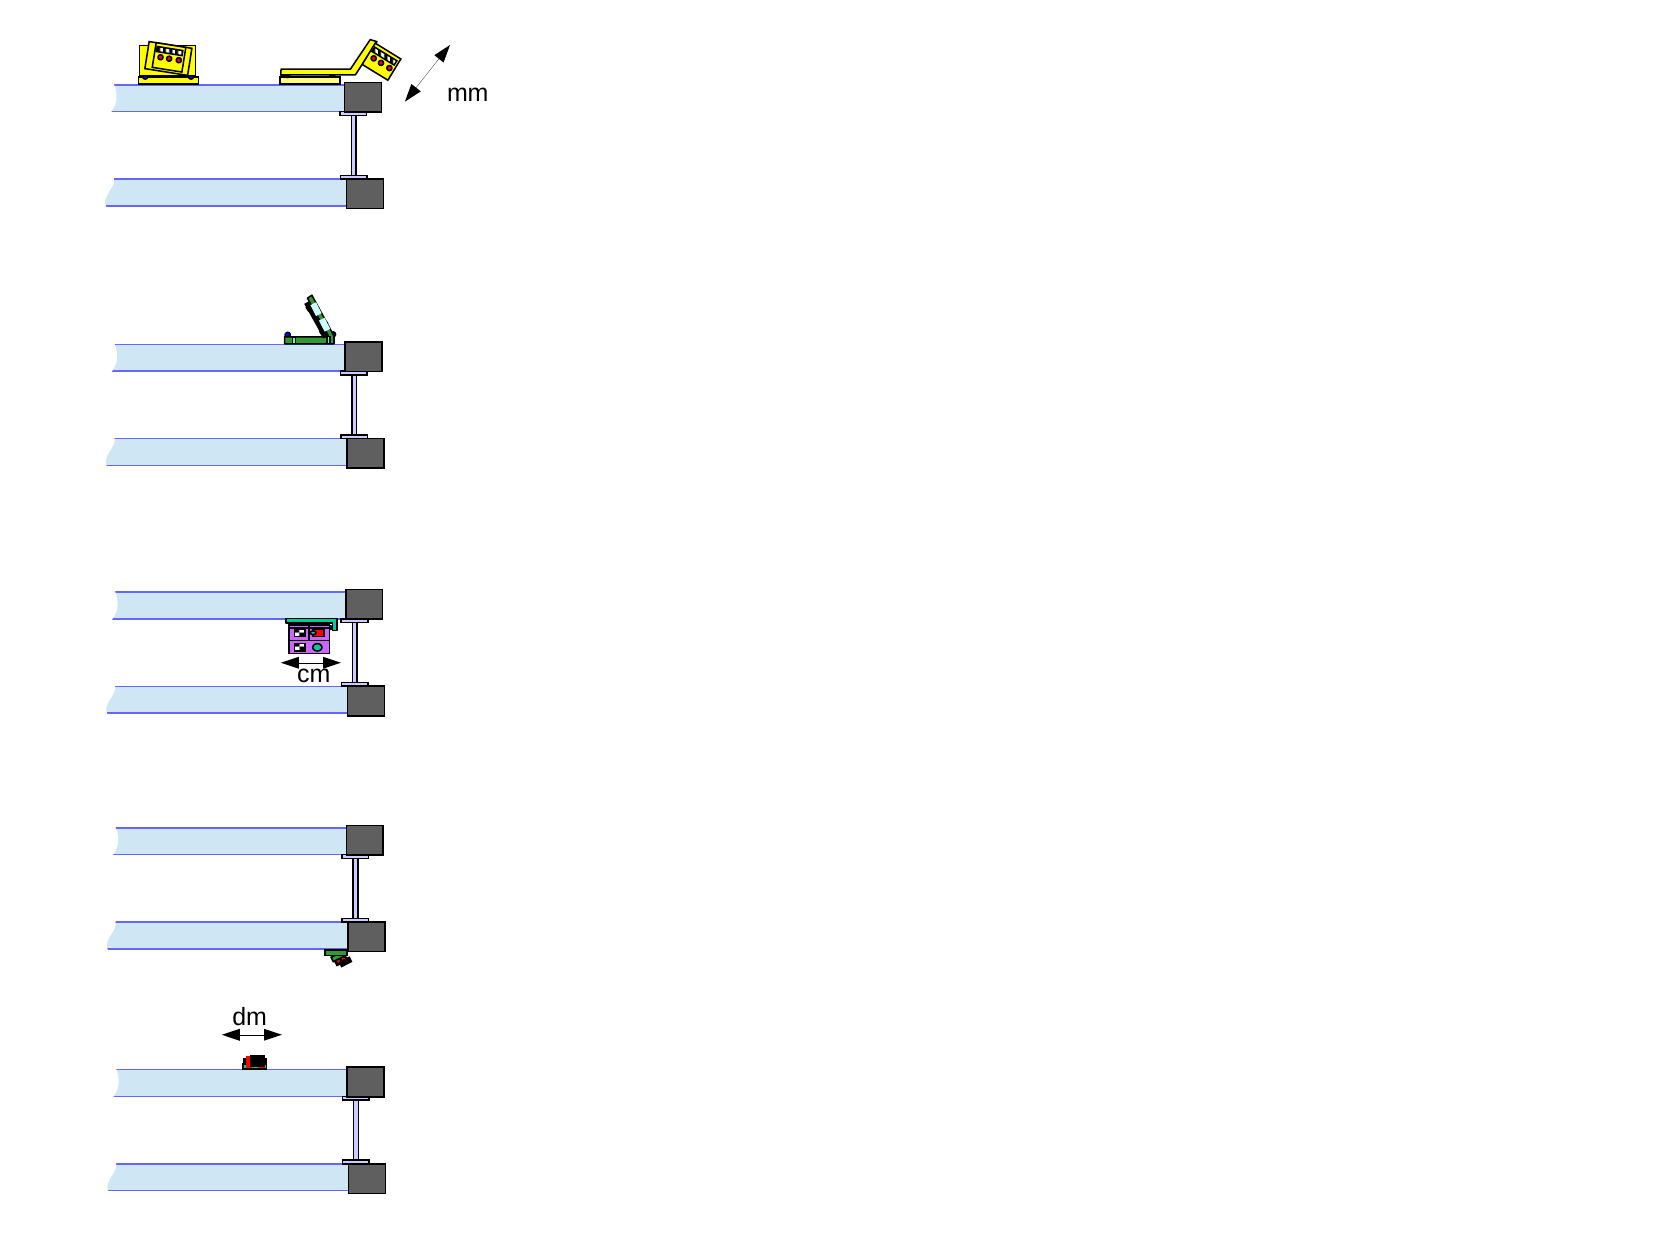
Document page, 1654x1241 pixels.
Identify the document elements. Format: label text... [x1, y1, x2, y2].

text_box [93, 800, 385, 973]
text_box mm [432, 71, 504, 115]
text_box [91, 39, 401, 230]
text_box cm [282, 652, 346, 696]
text_box [92, 317, 384, 489]
text_box dm [217, 995, 282, 1039]
text_box [307, 295, 316, 303]
text_box [93, 565, 385, 737]
text_box [94, 1042, 386, 1214]
